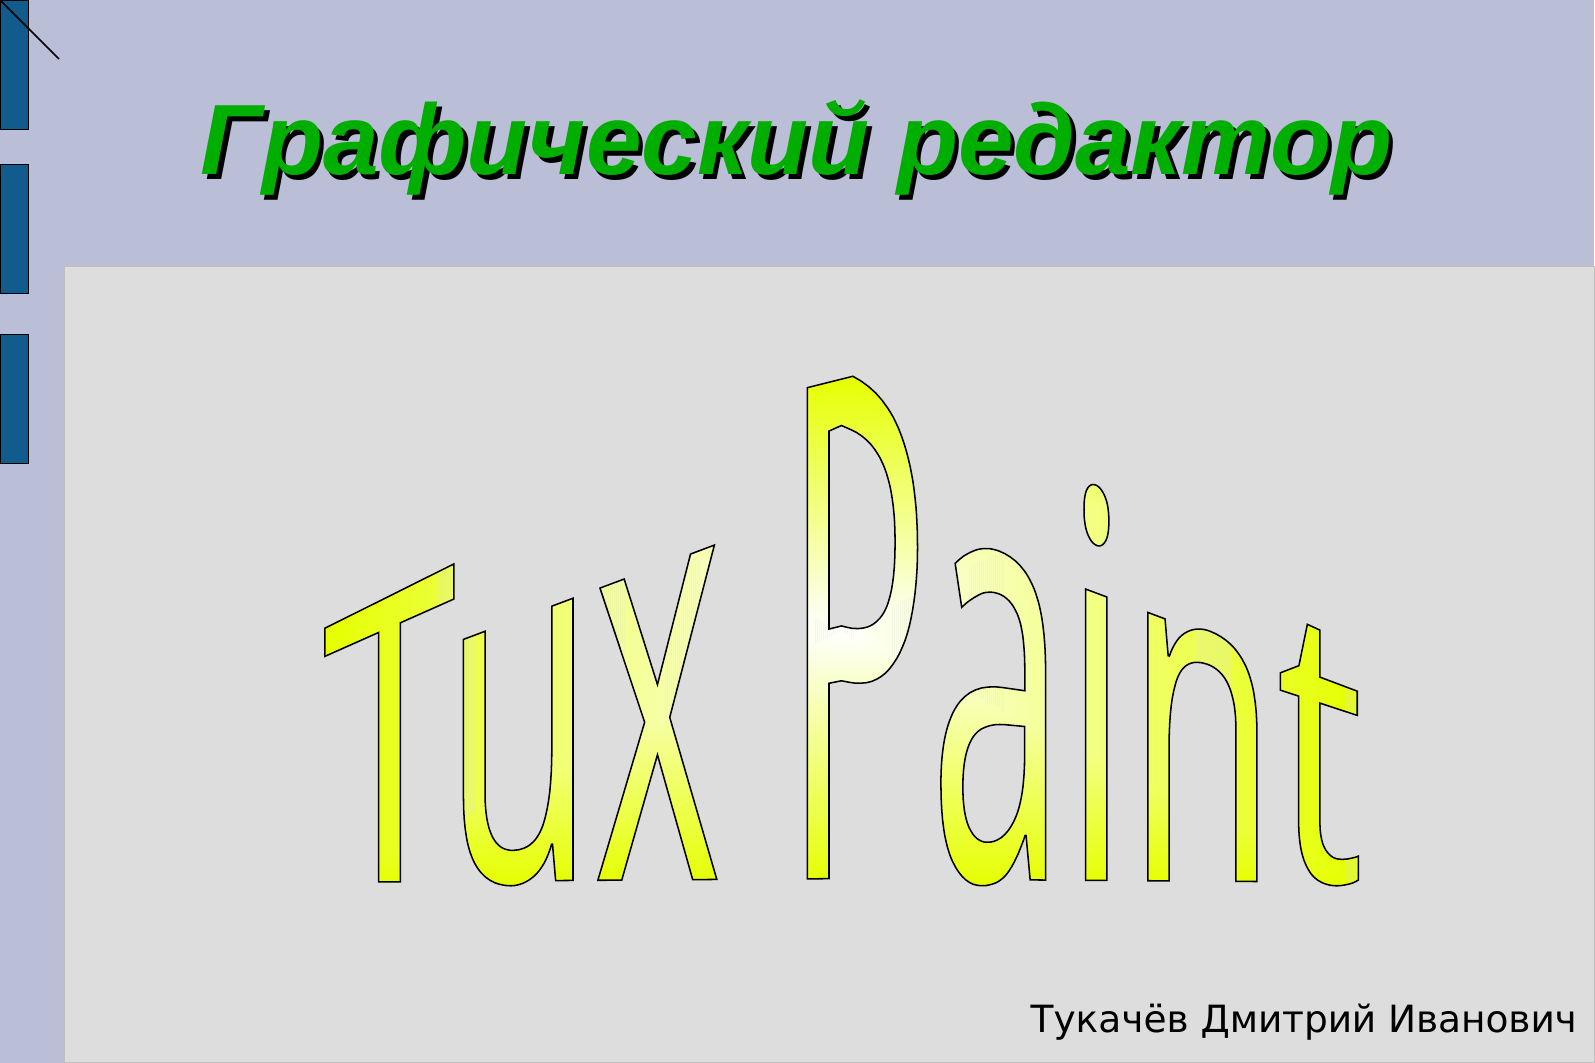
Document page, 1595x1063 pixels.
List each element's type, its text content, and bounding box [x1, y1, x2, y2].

text_box Tux Paint [1084, 484, 1109, 546]
text_box Tux Paint [463, 598, 574, 886]
title Графический редактор [0, 59, 1595, 222]
text_box Tux Paint [1085, 589, 1107, 881]
text_box Тукачёв Дмитрий Иванович [1003, 990, 1595, 1063]
text_box Tux Paint [597, 545, 717, 881]
text_box Tux Paint [1147, 612, 1257, 882]
text_box Tux Paint [807, 376, 918, 879]
text_box Tux Paint [1280, 624, 1359, 886]
text_box Tux Paint [324, 563, 454, 882]
text_box Tux Paint [940, 548, 1046, 886]
